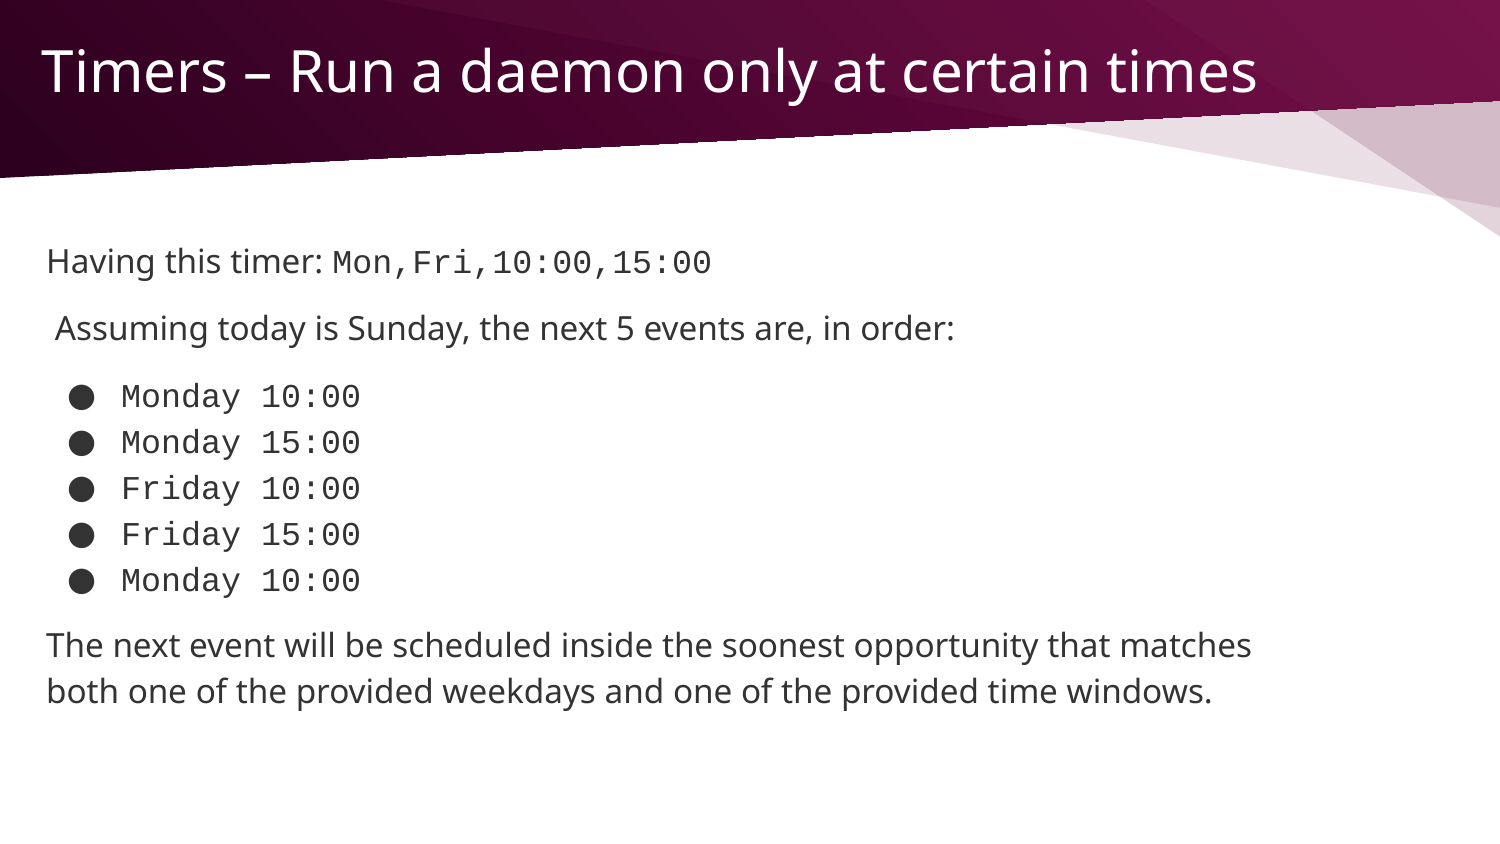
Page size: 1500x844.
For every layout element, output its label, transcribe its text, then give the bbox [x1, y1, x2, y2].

list Having this timer: Mon,Fri,10:00,15:00 Assuming today is Sunday, the next 5 events are, in order: Monday 10:00 Monday 15:00 Friday 10:00 Friday 15:00 Monday 10:00 The next event will be scheduled inside the soonest opportunity that matches both one of the provided weekdays and one of the provided time windows. [35, 229, 1324, 789]
title Timers – Run a daemon only at certain times [41, 5, 1336, 134]
